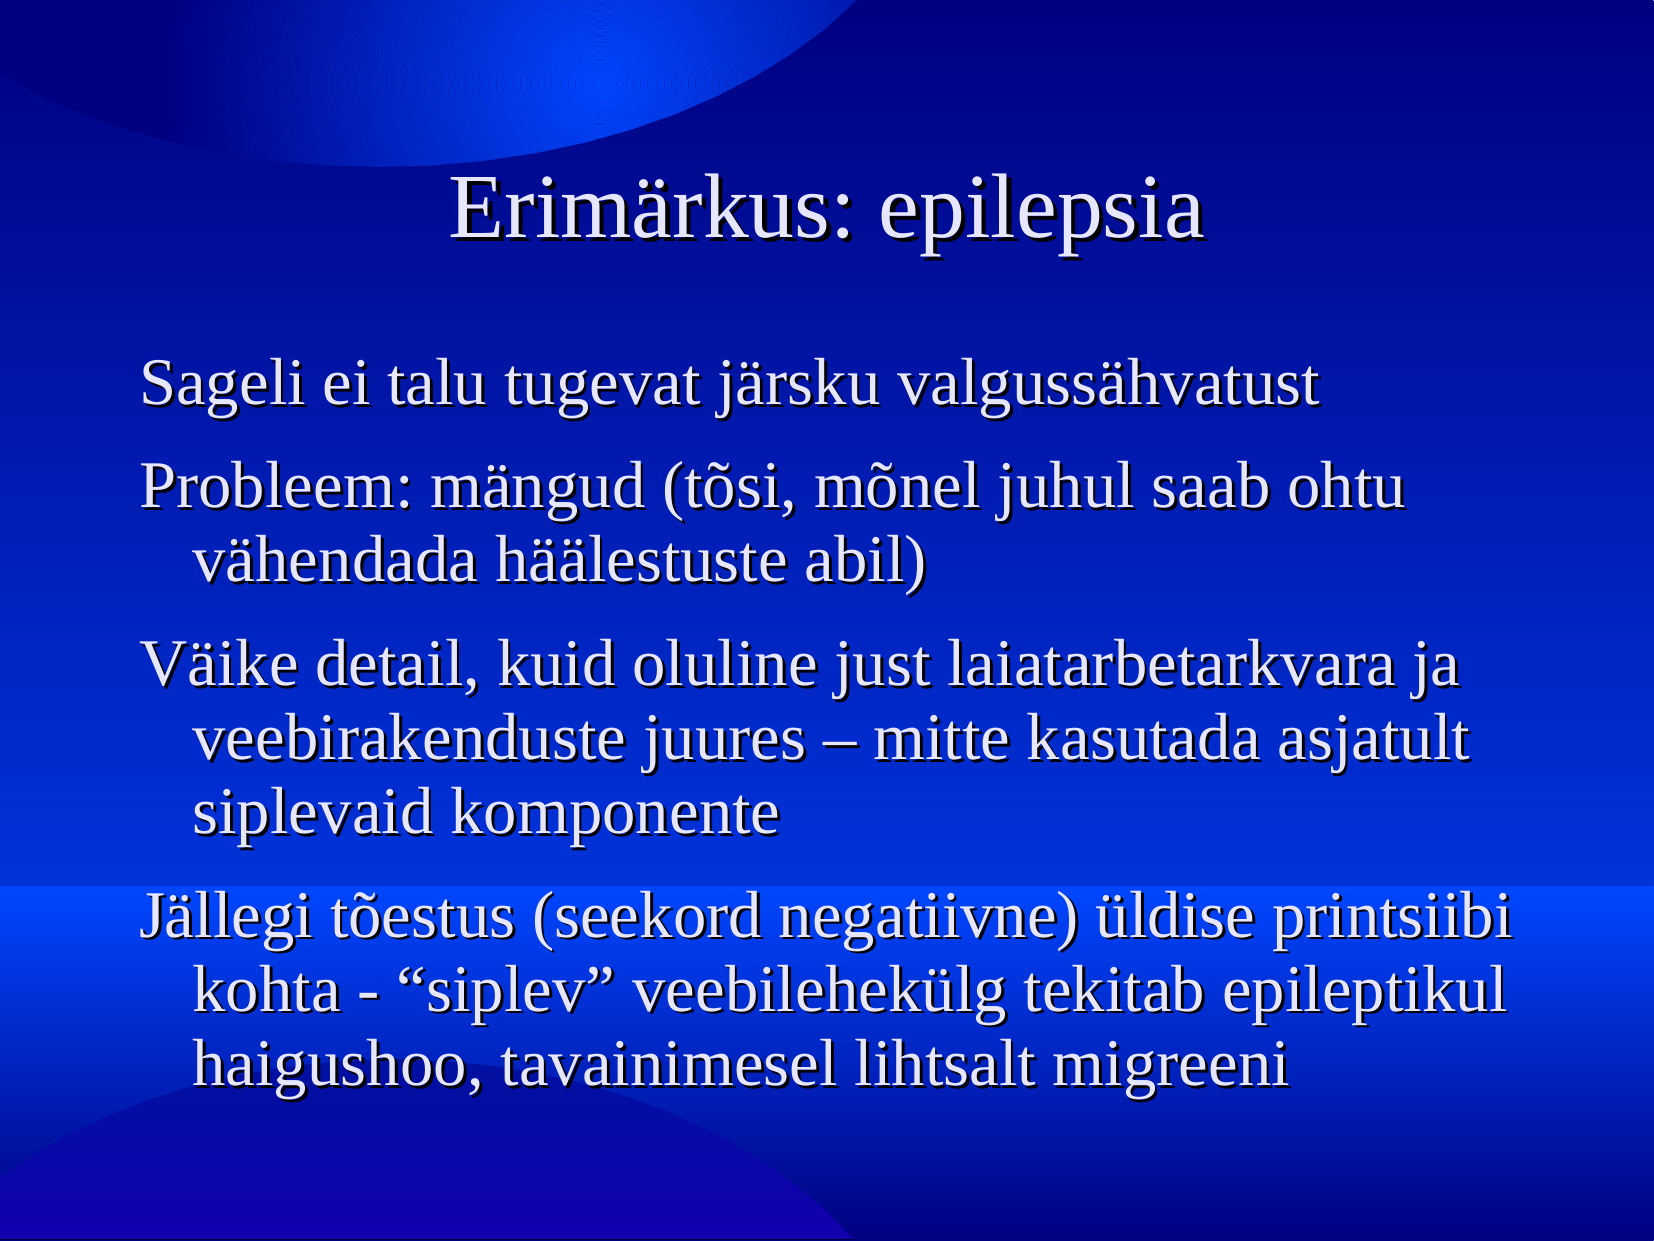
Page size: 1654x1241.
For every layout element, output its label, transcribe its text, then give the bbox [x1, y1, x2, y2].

title Erimärkus: epilepsia [121, 102, 1534, 311]
list Sageli ei talu tugevat järsku valgussähvatust Probleem: mängud (tõsi, mõnel juhul saab ohtu vähendada häälestuste abil) Väike detail, kuid oluline just laiatarbetarkvara ja veebirakenduste juures – mitte kasutada asjatult siplevaid komponente Jällegi tõestus (seekord negatiivne) üldise printsiibi kohta - “siplev” veebilehekülg tekitab epileptikul haigushoo, tavainimesel lihtsalt migreeni [121, 344, 1534, 1174]
